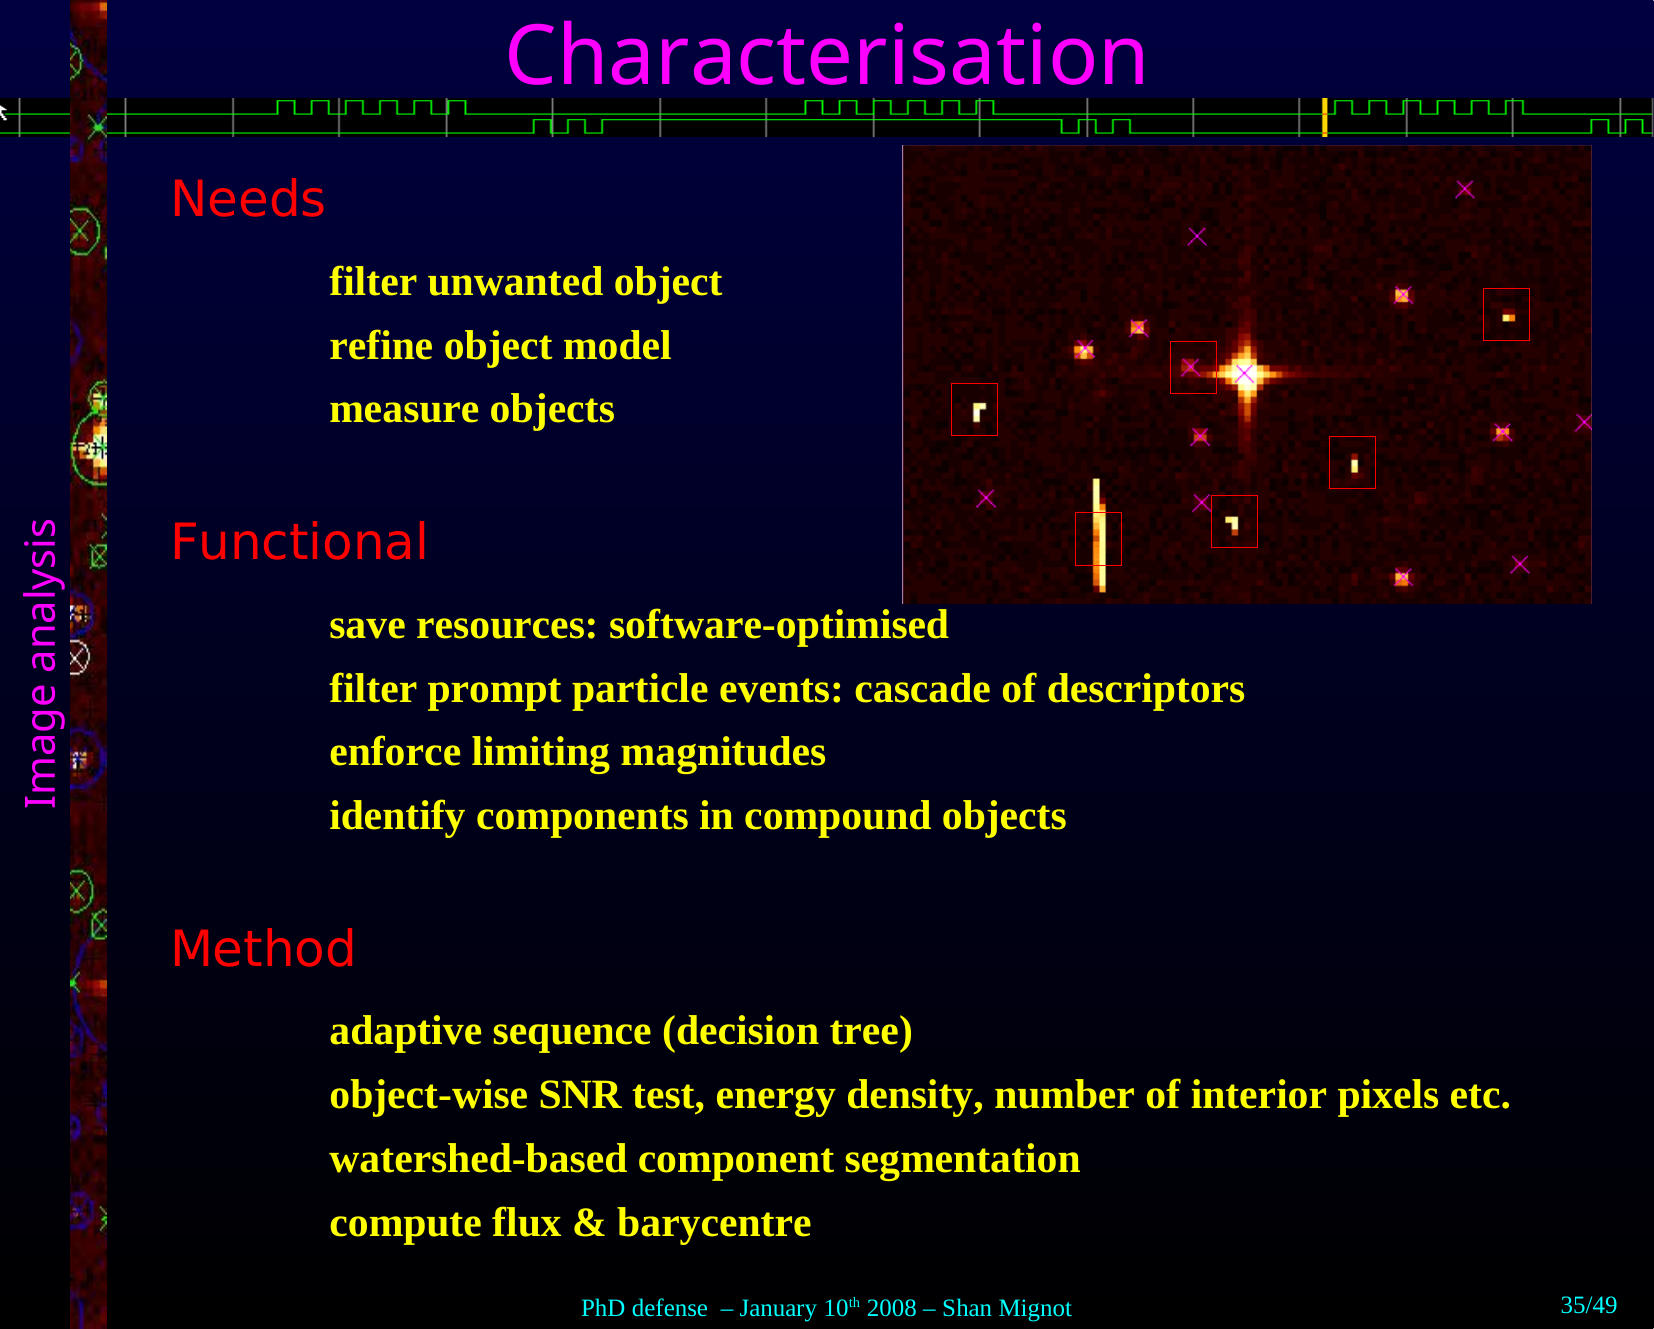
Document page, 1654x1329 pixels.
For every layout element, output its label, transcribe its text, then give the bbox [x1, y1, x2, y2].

title Characterisation [137, 0, 1534, 163]
title Image analysis [0, 0, 137, 1329]
list Needs filter unwanted object refine object model measure objects Functional save resources: software-optimised filter prompt particle events: cascade of descriptors enforce limiting magnitudes identify components in compound objects Method adaptive sequence (decision tree) object-wise SNR test, energy density, number of interior pixels etc. watershed-based component segmentation compute flux & barycentre [152, 170, 1609, 1273]
picture [902, 144, 1592, 604]
text_box <number>/49 [1521, 1273, 1654, 1329]
picture [1534, 98, 1654, 137]
text_box PhD defense – January 10th 2008 – Shan Mignot [75, 1251, 1579, 1329]
